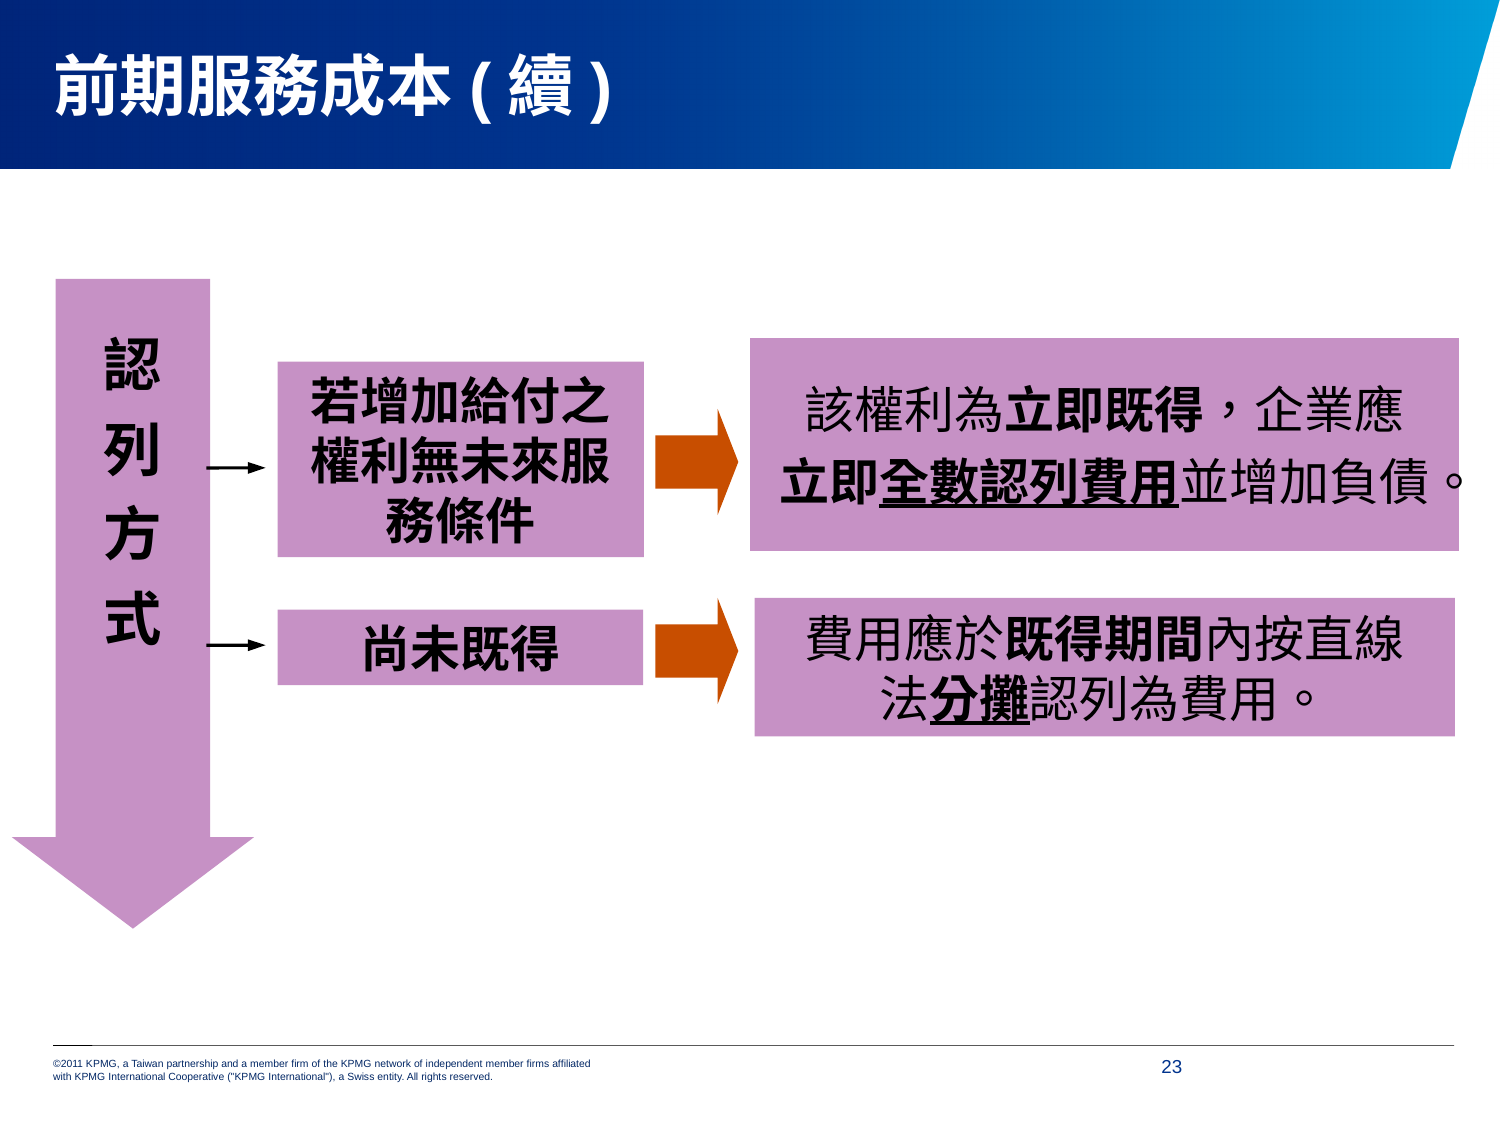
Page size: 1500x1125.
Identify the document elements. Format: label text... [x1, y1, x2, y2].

text_box [1146, 1047, 1418, 1094]
text_box [655, 408, 739, 516]
text_box 若增加給付之權利無未來服務條件 [277, 361, 644, 557]
text_box 認 列 方 式 [11, 278, 254, 929]
text_box 該權利為立即既得，企業應 立即全數認列費用並增加負債。 [750, 338, 1459, 551]
title 前期服務成本(續) [53, 19, 1456, 149]
text_box 尚未既得 [277, 609, 644, 685]
text_box 費用應於既得期間內按直線 法分攤認列為費用。 [754, 597, 1455, 737]
text_box [655, 597, 739, 705]
